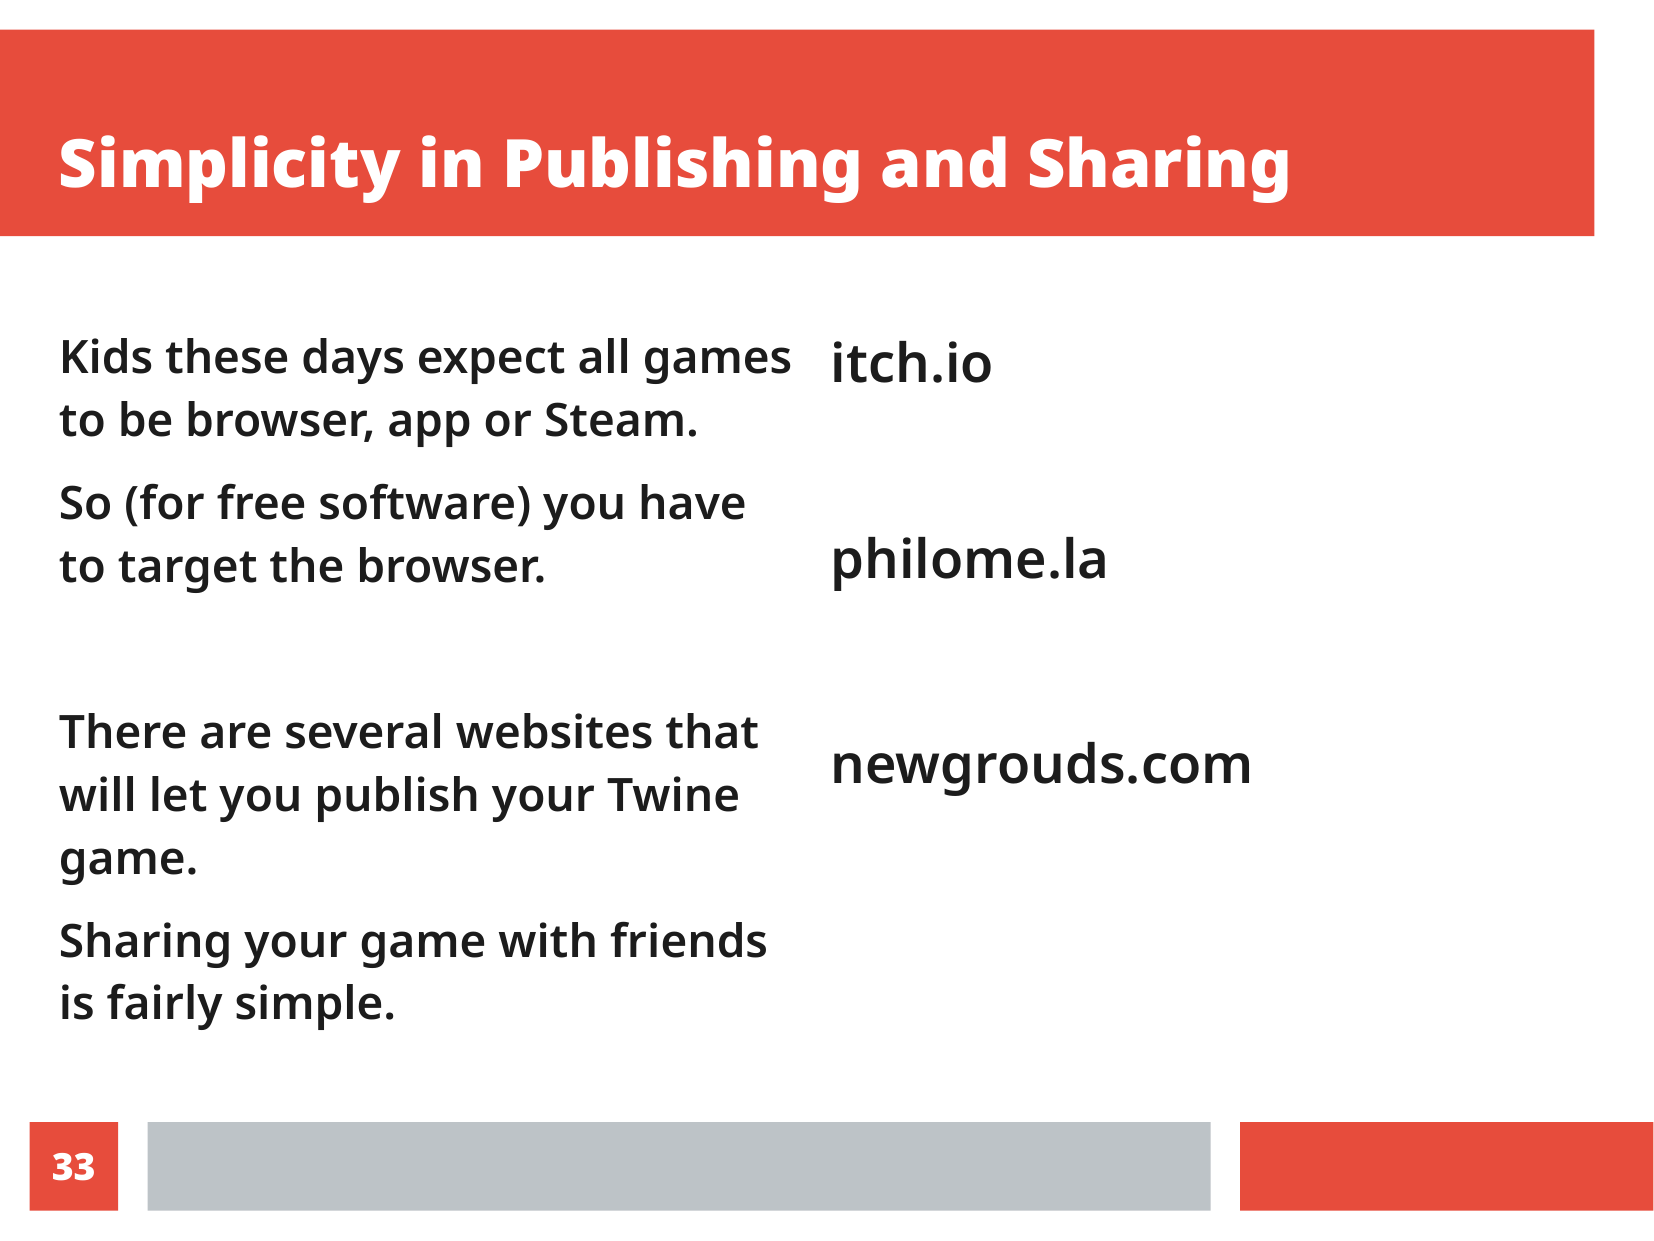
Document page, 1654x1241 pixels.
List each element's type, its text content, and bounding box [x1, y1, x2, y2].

list newgrouds.com [830, 725, 1566, 1092]
list itch.io philome.la [830, 324, 1566, 691]
list Kids these days expect all games to be browser, app or Steam. So (for free software) you have to target the browser. There are several websites that will let you publish your Twine game. Sharing your game with friends is fairly simple. [59, 324, 794, 1093]
title Simplicity in Publishing and Sharing [59, 59, 1595, 207]
